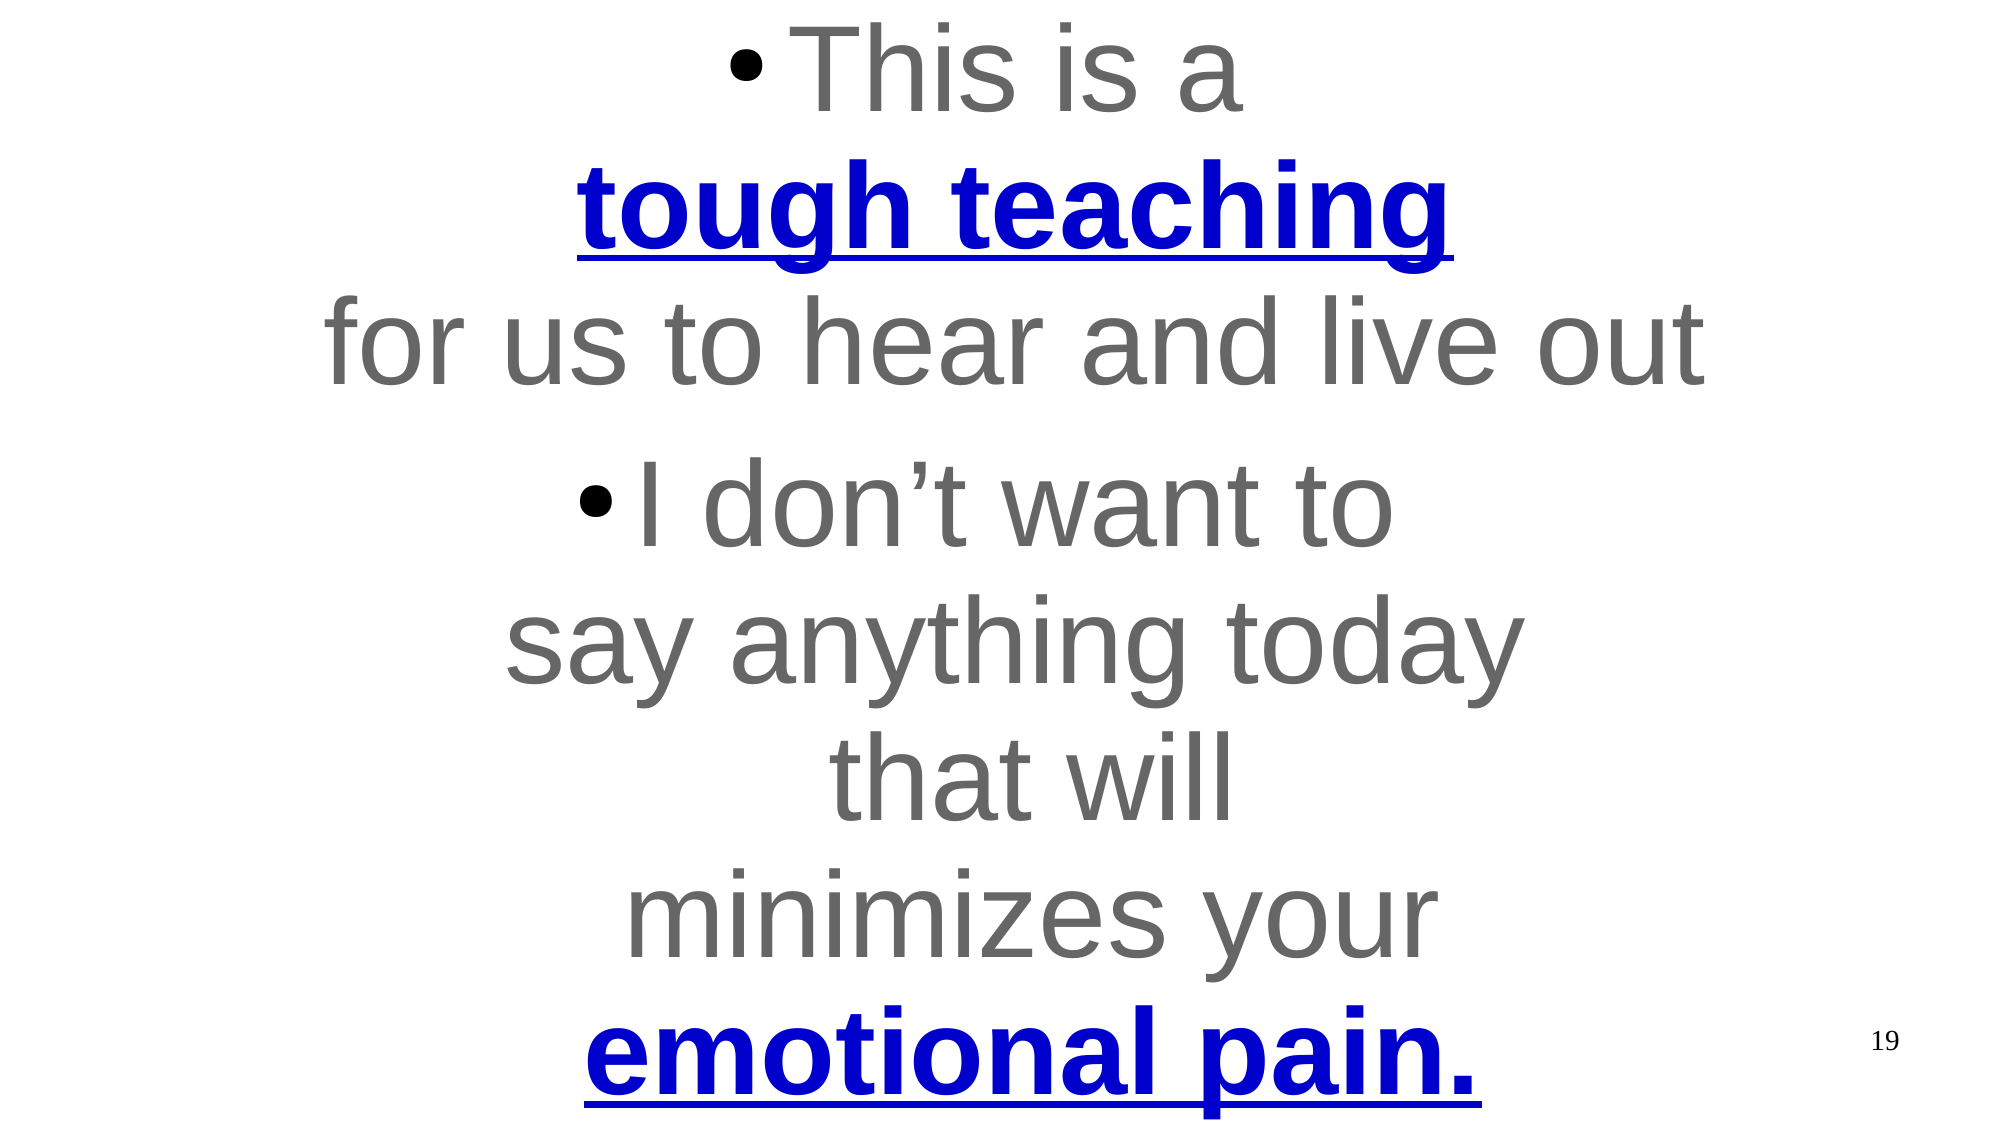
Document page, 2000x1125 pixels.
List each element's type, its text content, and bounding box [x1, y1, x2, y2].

list This is a tough teaching for us to hear and live out I don’t want to say anything today that will minimizes your emotional pain. [0, 0, 1996, 1123]
